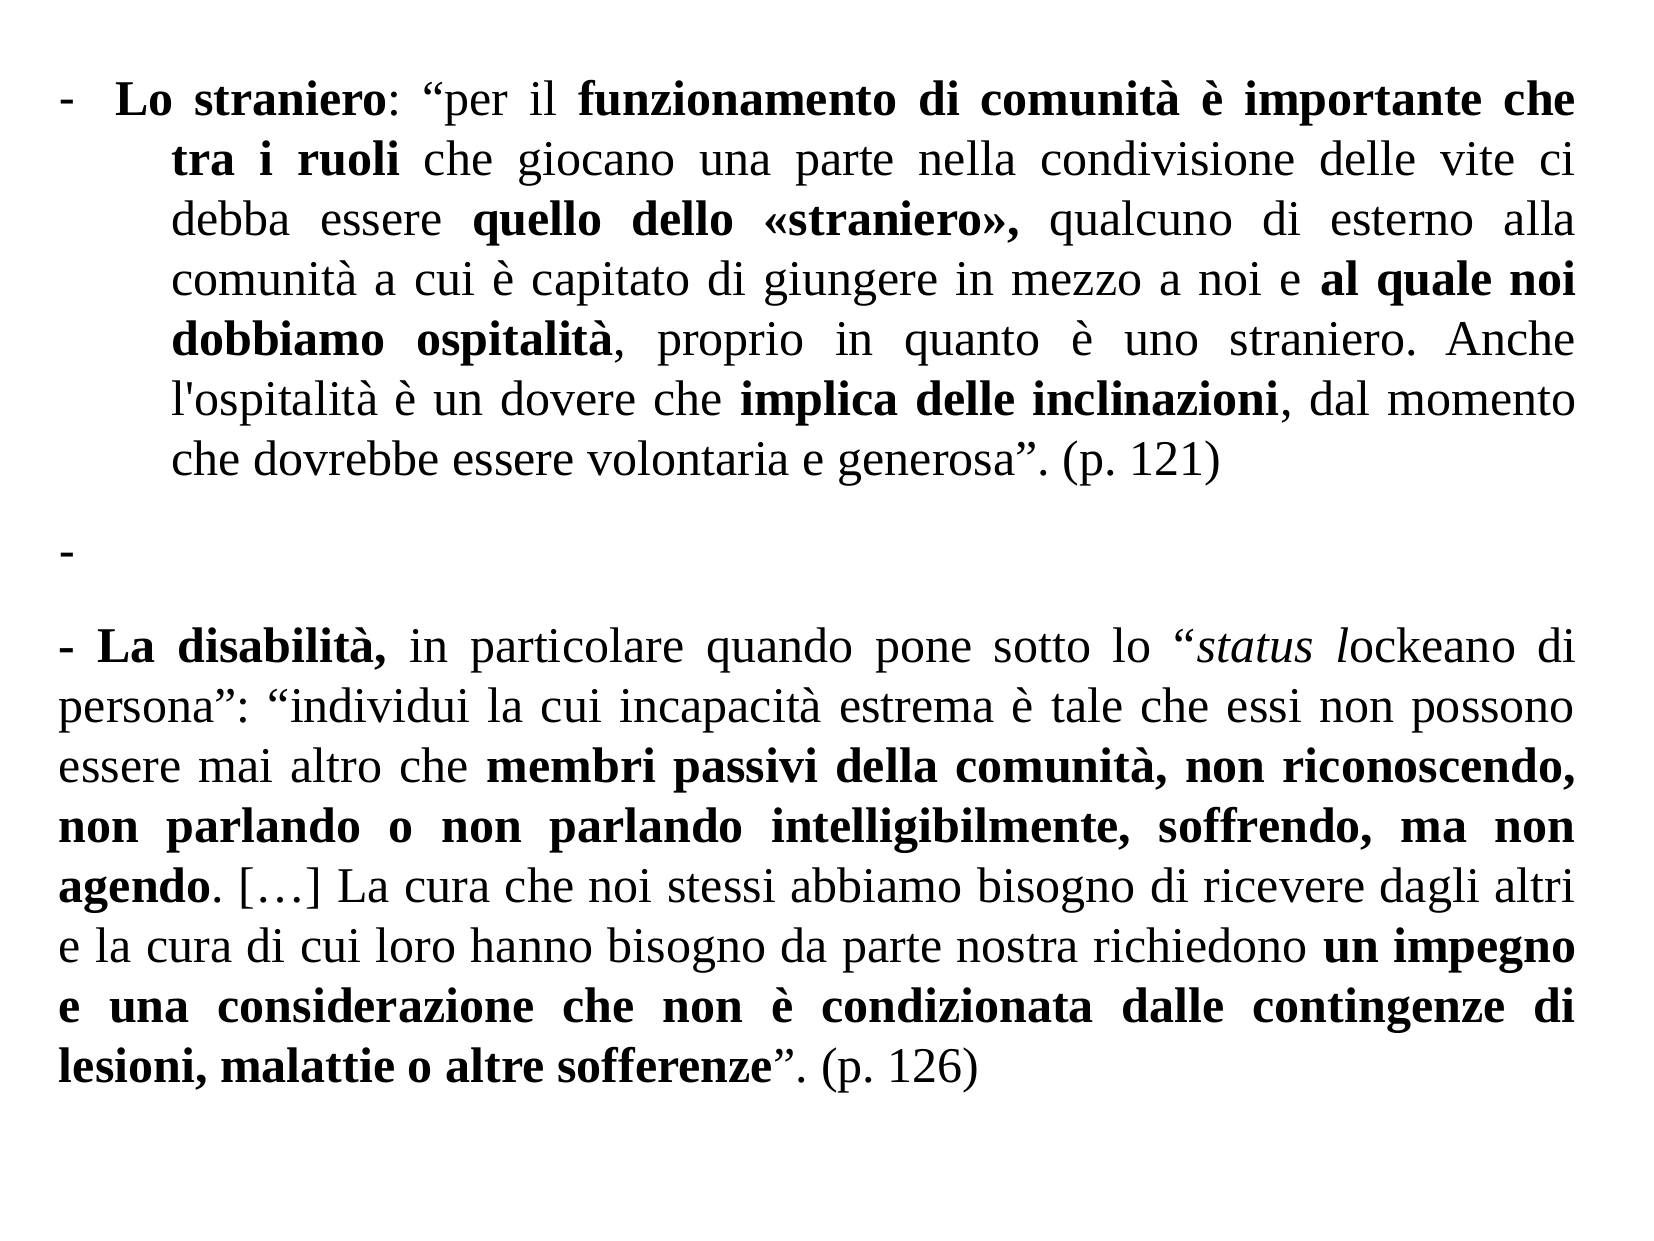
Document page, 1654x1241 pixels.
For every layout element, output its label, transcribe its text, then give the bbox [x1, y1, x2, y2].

list Lo straniero: “per il funzionamento di comunità è importante che tra i ruoli che giocano una parte nella condivisione delle vite ci debba essere quello dello «straniero», qualcuno di esterno alla comunità a cui è capitato di giungere in mezzo a noi e al quale noi dobbiamo ospitalità, proprio in quanto è uno straniero. Anche l'ospitalità è un dovere che implica delle inclinazioni, dal momento che dovrebbe essere volontaria e generosa”. (p. 121) - La disabilità, in particolare quando pone sotto lo “status lockeano di persona”: “individui la cui incapacità estrema è tale che essi non possono essere mai altro che membri passivi della comunità, non riconoscendo, non parlando o non parlando intelligibilmente, soffrendo, ma non agendo. […] La cura che noi stessi abbiamo bisogno di ricevere dagli altri e la cura di cui loro hanno bisogno da parte nostra richiedono un impegno e una considerazione che non è condizionata dalle contingenze di lesioni, malattie o altre sofferenze”. (p. 126) [59, 65, 1577, 1094]
